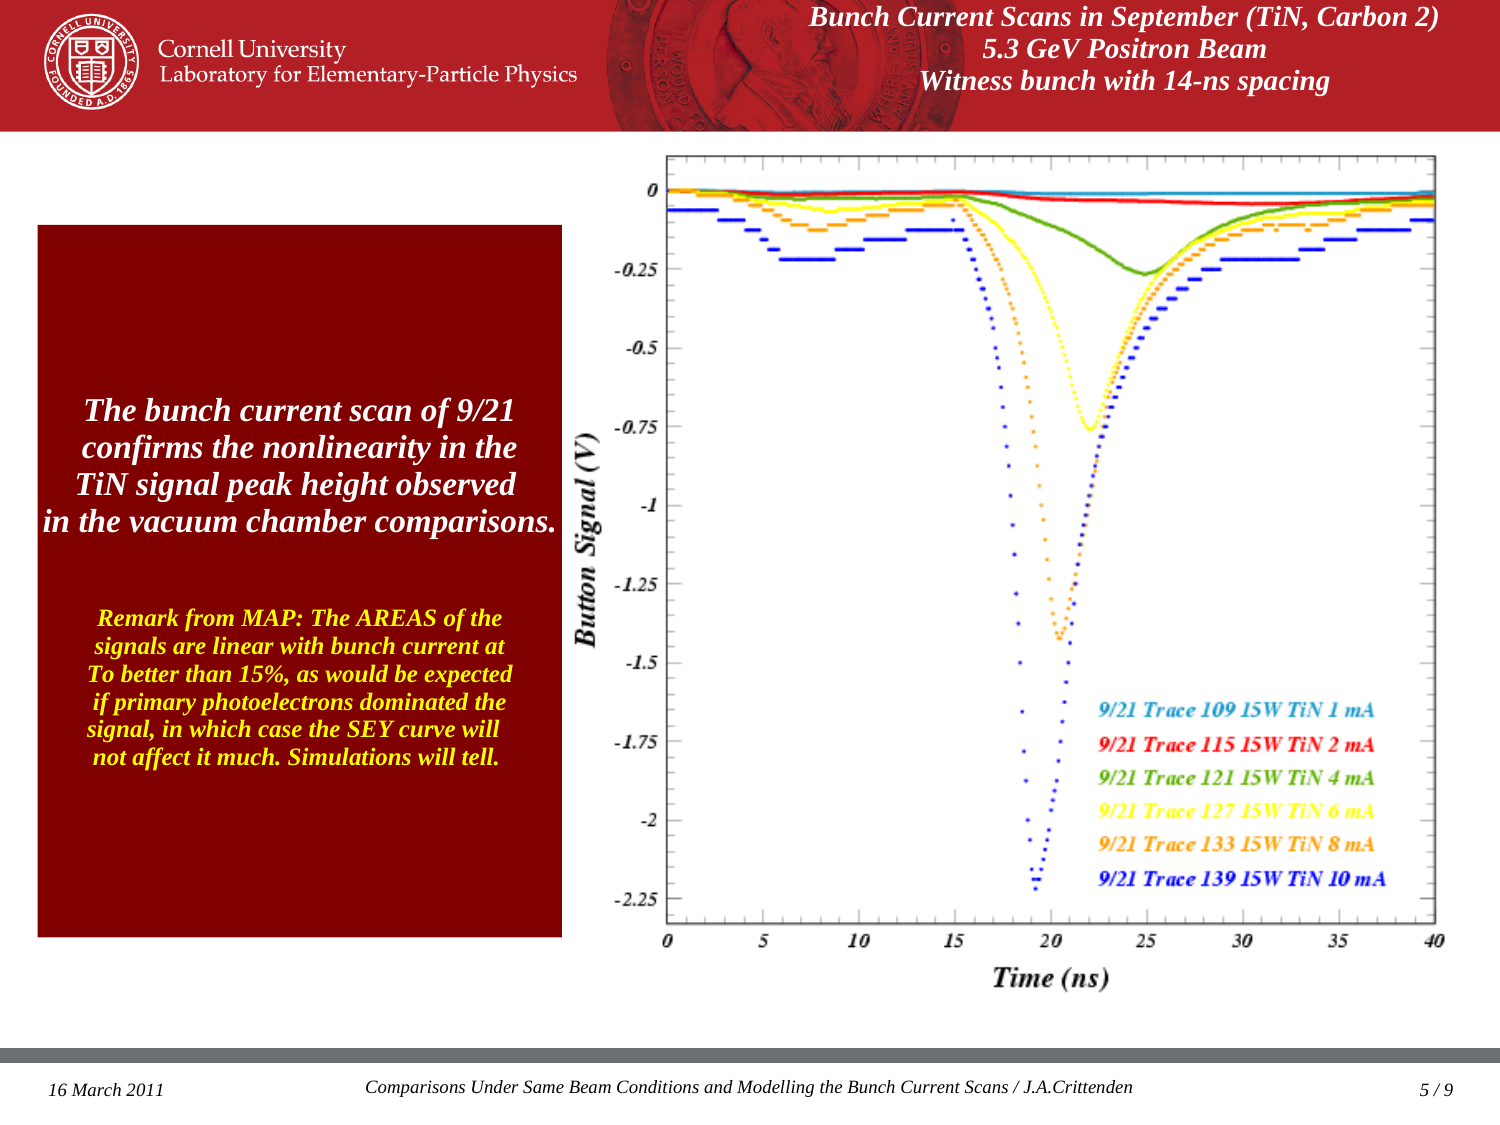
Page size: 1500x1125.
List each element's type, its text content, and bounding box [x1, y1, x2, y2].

text_box The bunch current scan of 9/21 confirms the nonlinearity in the TiN signal peak height observed in the vacuum chamber comparisons. Remark from MAP: The AREAS of the signals are linear with bunch current at To better than 15%, as would be expected if primary photoelectrons dominated the signal, in which case the SEY curve will not affect it much. Simulations will tell. [37, 224, 562, 938]
picture [562, 149, 1463, 999]
text_box Bunch Current Scans in September (TiN, Carbon 2) 5.3 GeV Positron Beam Witness bunch with 14-ns spacing [749, 0, 1500, 136]
picture [0, 0, 749, 132]
